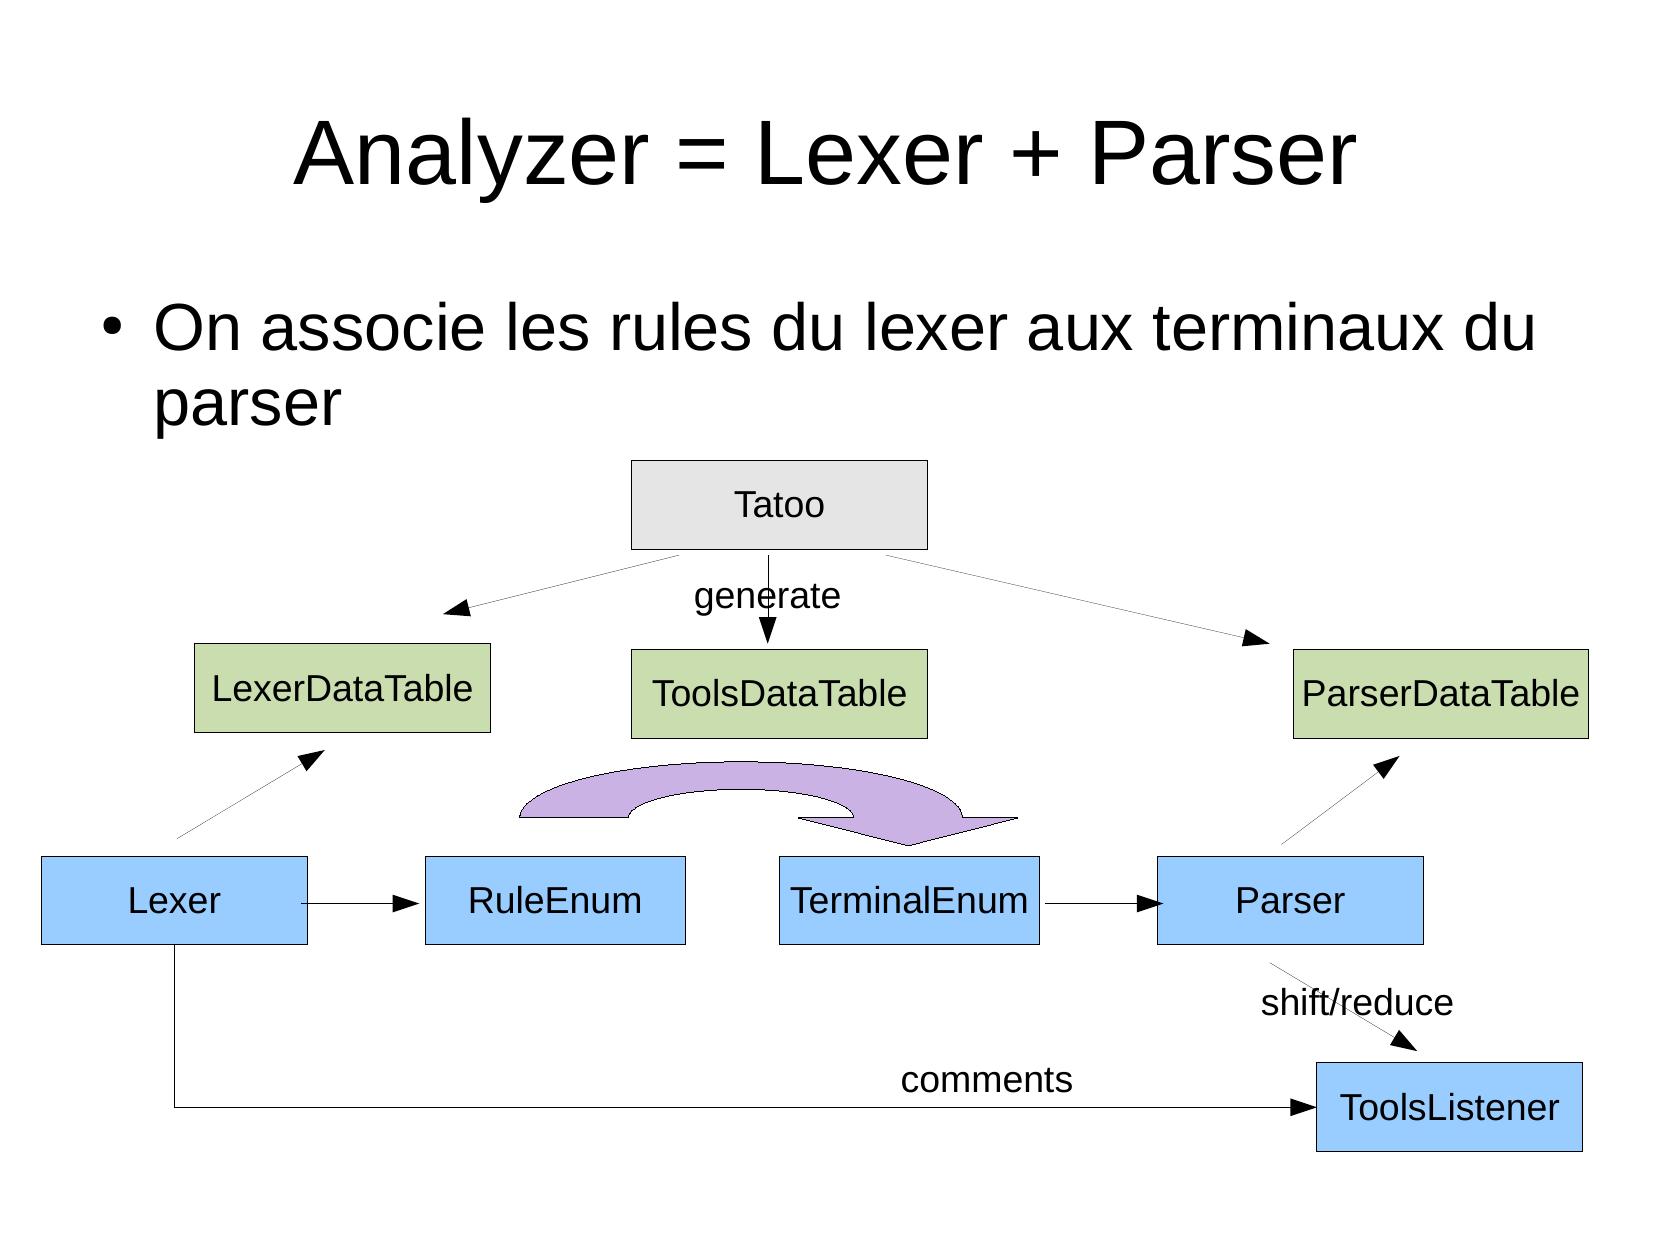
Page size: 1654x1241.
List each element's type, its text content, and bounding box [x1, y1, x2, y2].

list On associe les rules du lexer aux terminaux du parser [82, 290, 1571, 473]
text_box TerminalEnum [779, 856, 1040, 945]
text_box LexerDataTable [194, 643, 491, 733]
text_box Tatoo [631, 460, 928, 550]
text_box ToolsDataTable [631, 649, 928, 739]
text_box shift/reduce [1246, 974, 1470, 1032]
text_box Lexer [41, 856, 308, 945]
text_box comments [885, 1051, 1089, 1108]
text_box generate [679, 566, 857, 624]
text_box Parser [1157, 856, 1424, 945]
text_box [519, 761, 1018, 846]
text_box ParserDataTable [1293, 649, 1589, 739]
text_box ToolsListener [1316, 1062, 1583, 1152]
text_box RuleEnum [425, 856, 686, 945]
title Analyzer = Lexer + Parser [82, 49, 1571, 257]
